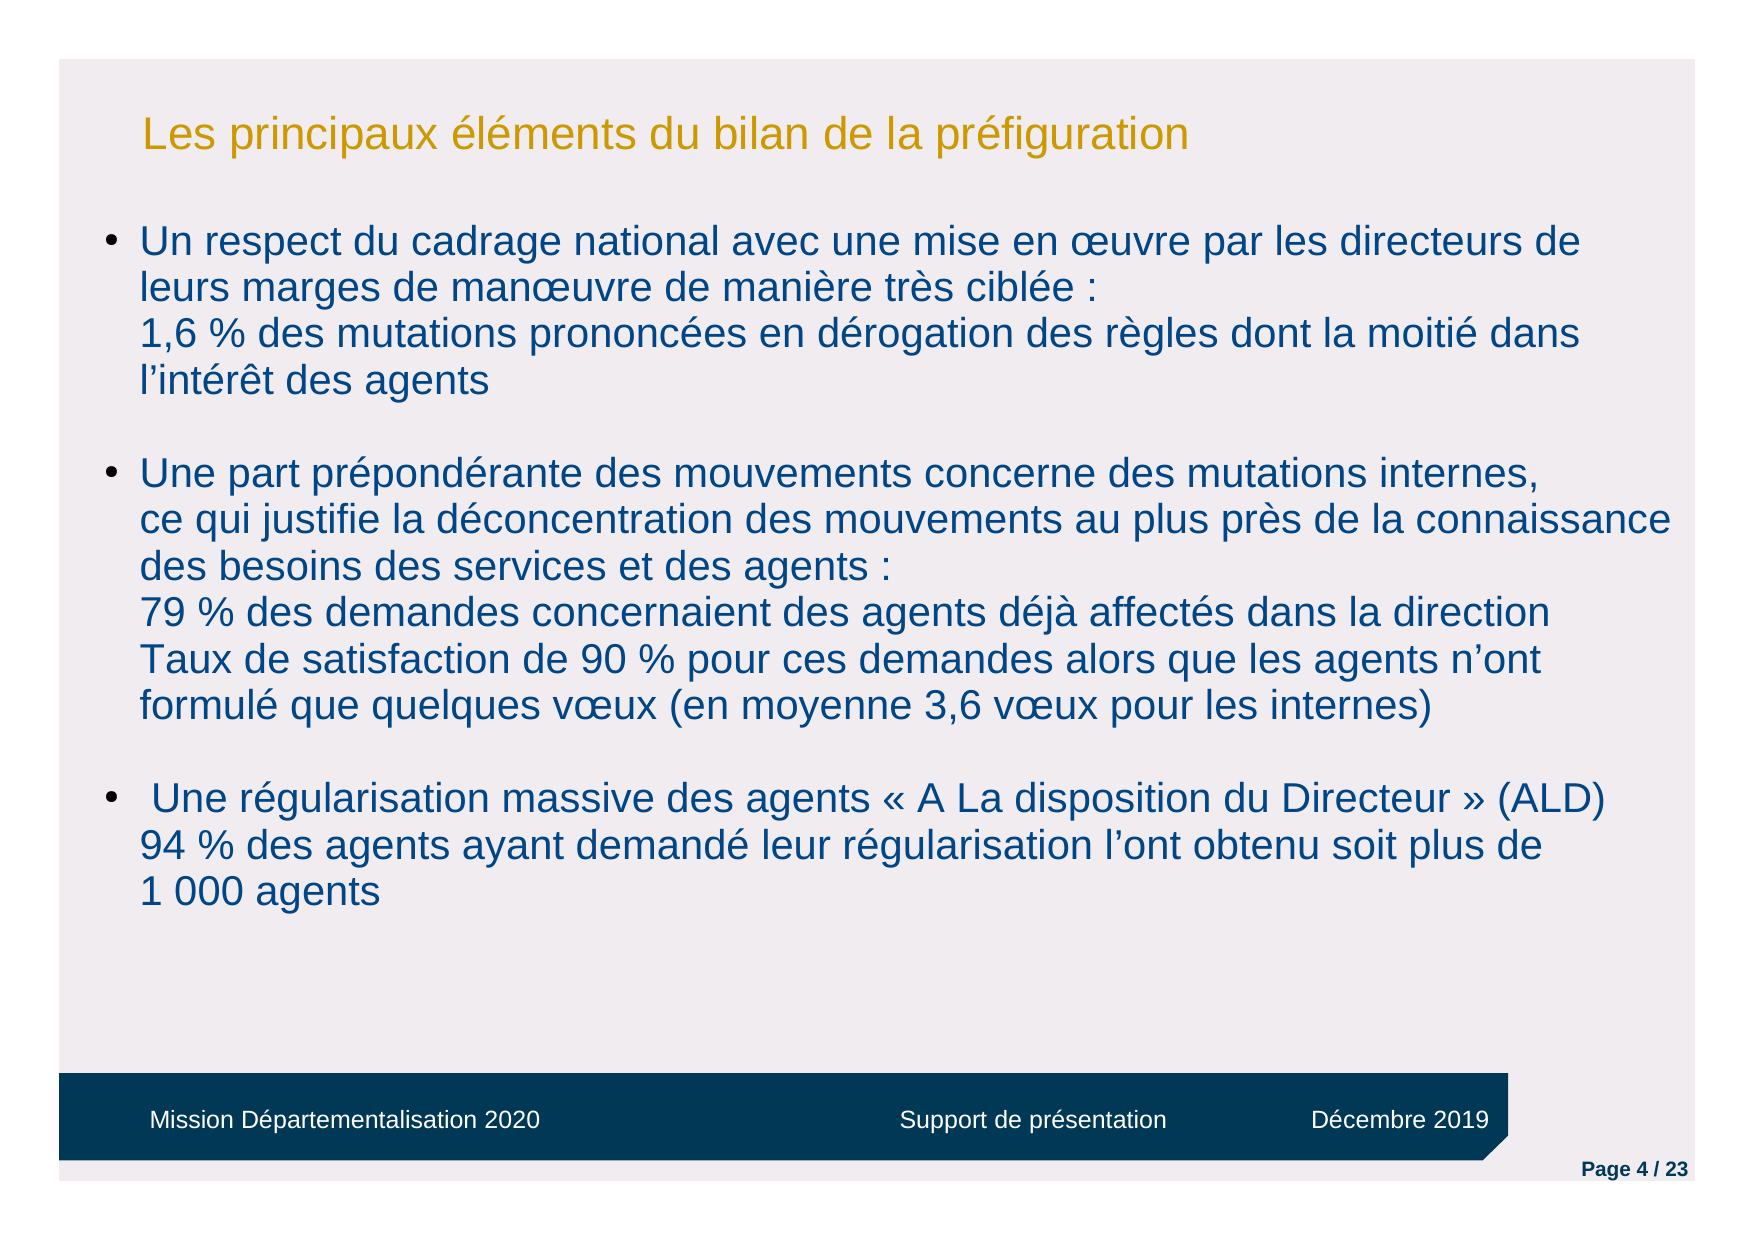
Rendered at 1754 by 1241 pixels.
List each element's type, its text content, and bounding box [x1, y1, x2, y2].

text_box Un respect du cadrage national avec une mise en œuvre par les directeurs de leurs marges de manœuvre de manière très ciblée : 1,6 % des mutations prononcées en dérogation des règles dont la moitié dans l’intérêt des agents Une part prépondérante des mouvements concerne des mutations internes, ce qui justifie la déconcentration des mouvements au plus près de la connaissance des besoins des services et des agents : 79 % des demandes concernaient des agents déjà affectés dans la direction Taux de satisfaction de 90 % pour ces demandes alors que les agents n’ont formulé que quelques vœux (en moyenne 3,6 vœux pour les internes) Une régularisation massive des agents « A La disposition du Directeur » (ALD) 94 % des agents ayant demandé leur régularisation l’ont obtenu soit plus de 1 000 agents [89, 209, 1687, 974]
title Les principaux éléments du bilan de la préfiguration [142, 80, 1654, 191]
